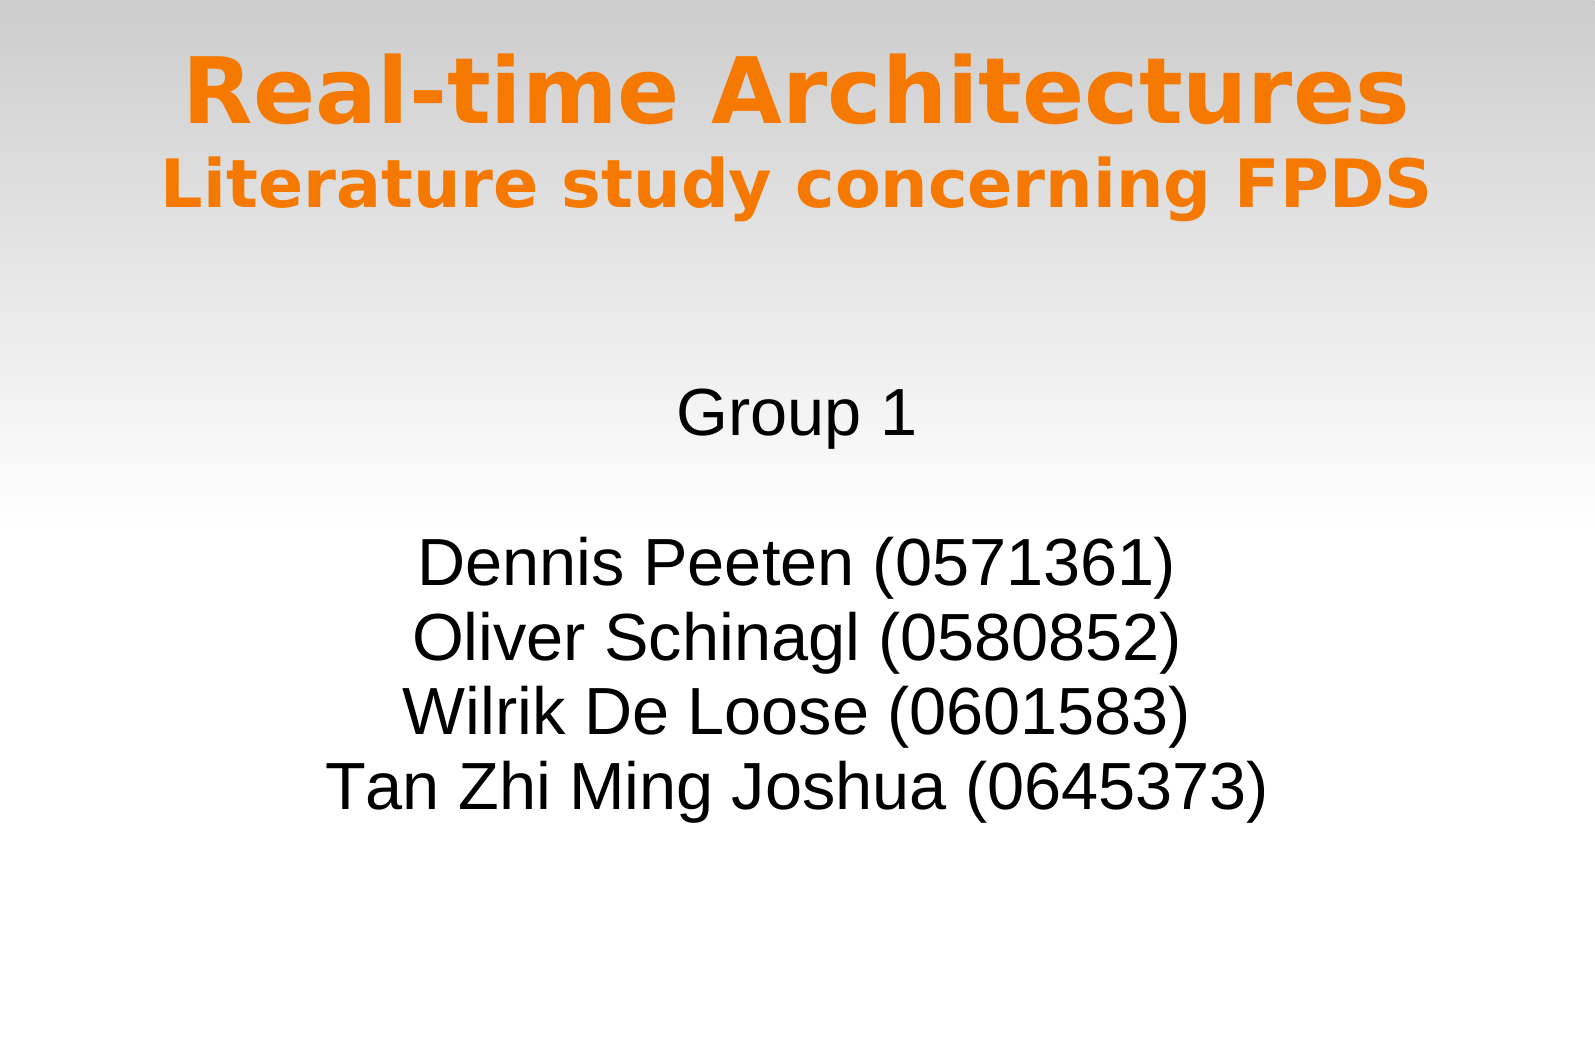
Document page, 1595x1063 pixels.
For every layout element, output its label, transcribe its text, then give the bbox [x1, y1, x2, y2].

subtitle Group 1 Dennis Peeten (0571361) Oliver Schinagl (0580852) Wilrik De Loose (0601583) Tan Zhi Ming Joshua (0645373) [79, 256, 1515, 943]
title Real-time Architectures Literature study concerning FPDS [79, 38, 1515, 224]
